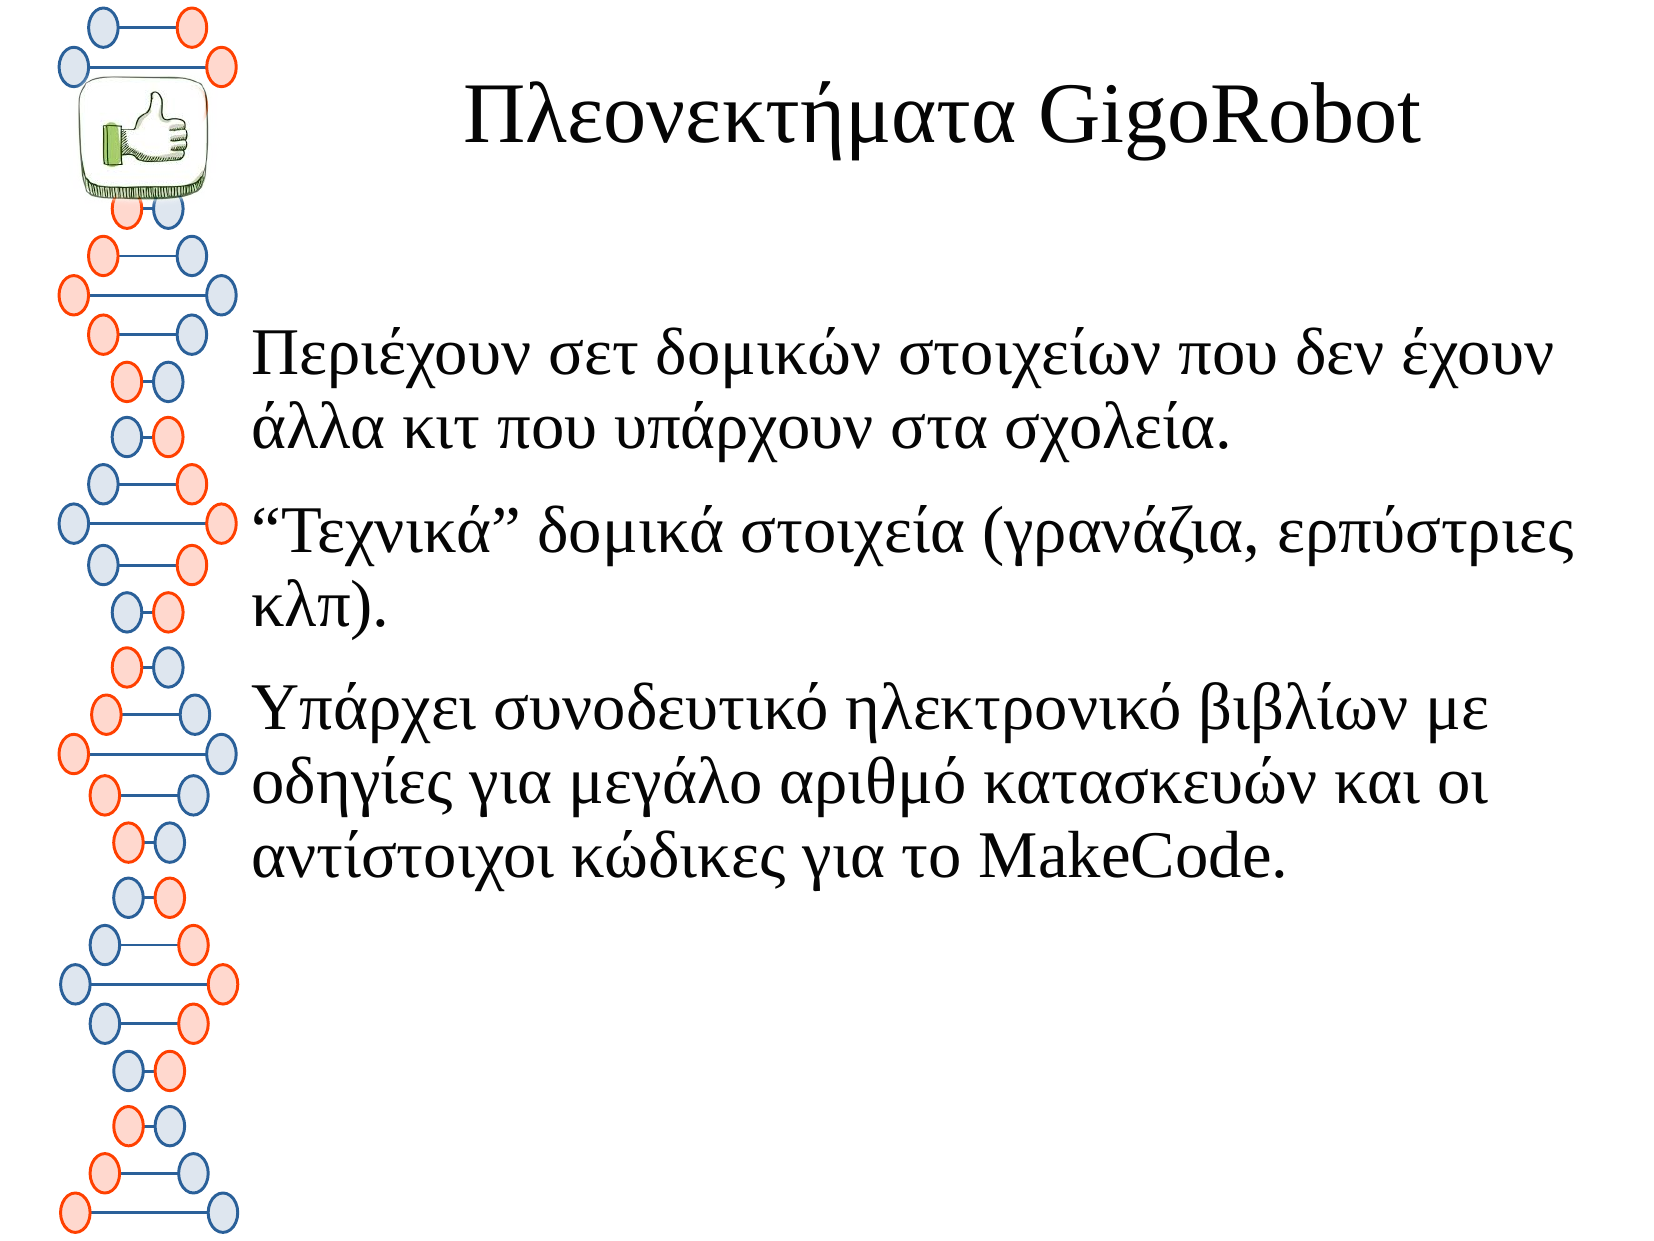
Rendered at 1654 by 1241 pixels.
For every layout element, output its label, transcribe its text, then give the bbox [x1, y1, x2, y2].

picture [69, 67, 219, 208]
title Πλεονεκτήματα GigoRobot [199, 10, 1654, 218]
list Περιέχουν σετ δομικών στοιχείων που δεν έχουν άλλα κιτ που υπάρχουν στα σχολεία. “Τεχνικά” δομικά στοιχεία (γρανάζια, ερπύστριες κλπ). Υπάρχει συνοδευτικό ηλεκτρονικό βιβλίων με οδηγίες για μεγάλο αριθμό κατασκευών και οι αντίστοιχοι κώδικες για το MakeCode. [251, 315, 1627, 1048]
